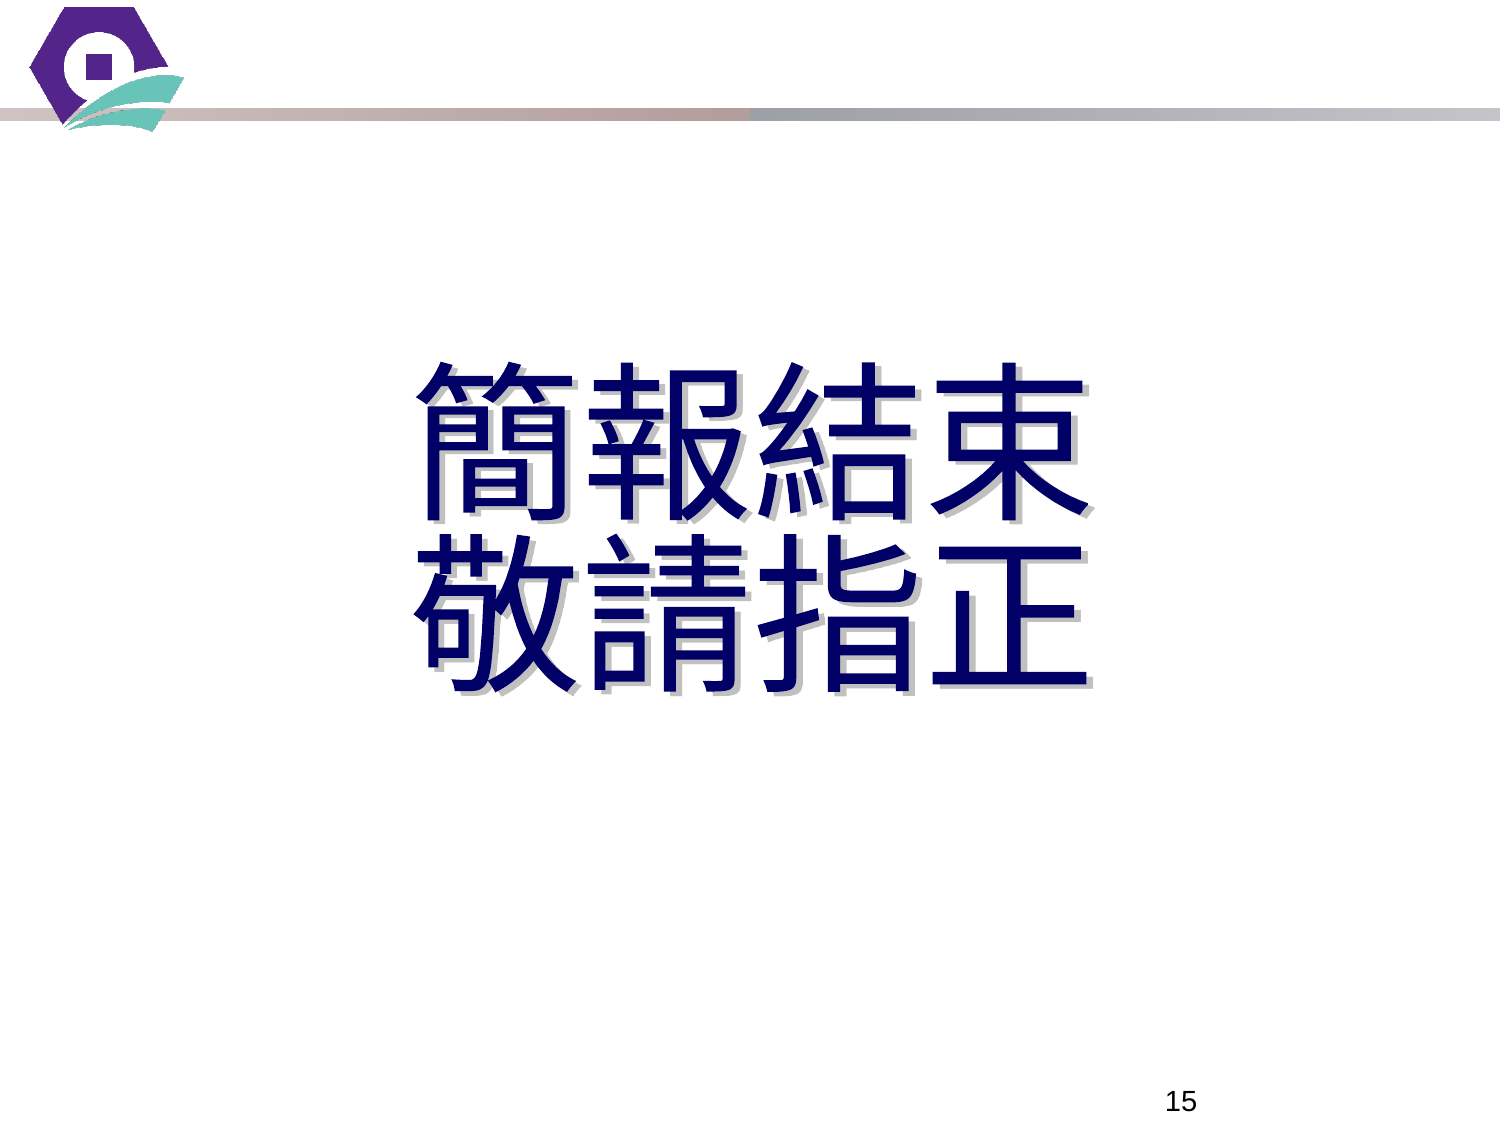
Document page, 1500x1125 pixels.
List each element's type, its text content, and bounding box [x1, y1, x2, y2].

text_box 簡報結束 敬請指正 [827, 534, 917, 603]
text_box 簡報結束 敬請指正 [427, 406, 488, 521]
text_box 簡報結束 敬請指正 [650, 534, 746, 597]
text_box 簡報結束 敬請指正 [824, 362, 915, 437]
text_box 簡報結束 敬請指正 [663, 606, 735, 692]
text_box 簡報結束 敬請指正 [594, 631, 645, 690]
text_box 簡報結束 敬請指正 [757, 534, 820, 692]
text_box 簡報結束 敬請指正 [932, 546, 1087, 685]
text_box 簡報結束 敬請指正 [785, 472, 801, 514]
text_box 簡報結束 敬請指正 [803, 468, 823, 505]
text_box 簡報結束 敬請指正 [415, 361, 572, 405]
text_box 簡報結束 敬請指正 [669, 370, 748, 521]
text_box 簡報結束 敬請指正 [606, 533, 630, 562]
text_box 簡報結束 敬請指正 [758, 362, 824, 467]
text_box 簡報結束 敬請指正 [594, 586, 644, 597]
text_box 簡報結束 敬請指正 [594, 608, 644, 619]
text_box 簡報結束 敬請指正 [463, 459, 528, 513]
text_box 簡報結束 敬請指正 [413, 534, 577, 693]
text_box 簡報結束 敬請指正 [832, 454, 906, 521]
text_box 簡報結束 敬請指正 [588, 362, 664, 520]
text_box 簡報結束 敬請指正 [827, 616, 909, 692]
text_box 簡報結束 敬請指正 [757, 472, 778, 518]
text_box 簡報結束 敬請指正 [502, 406, 565, 521]
text_box 簡報結束 敬請指正 [587, 563, 650, 574]
text_box 簡報結束 敬請指正 [930, 362, 1088, 521]
